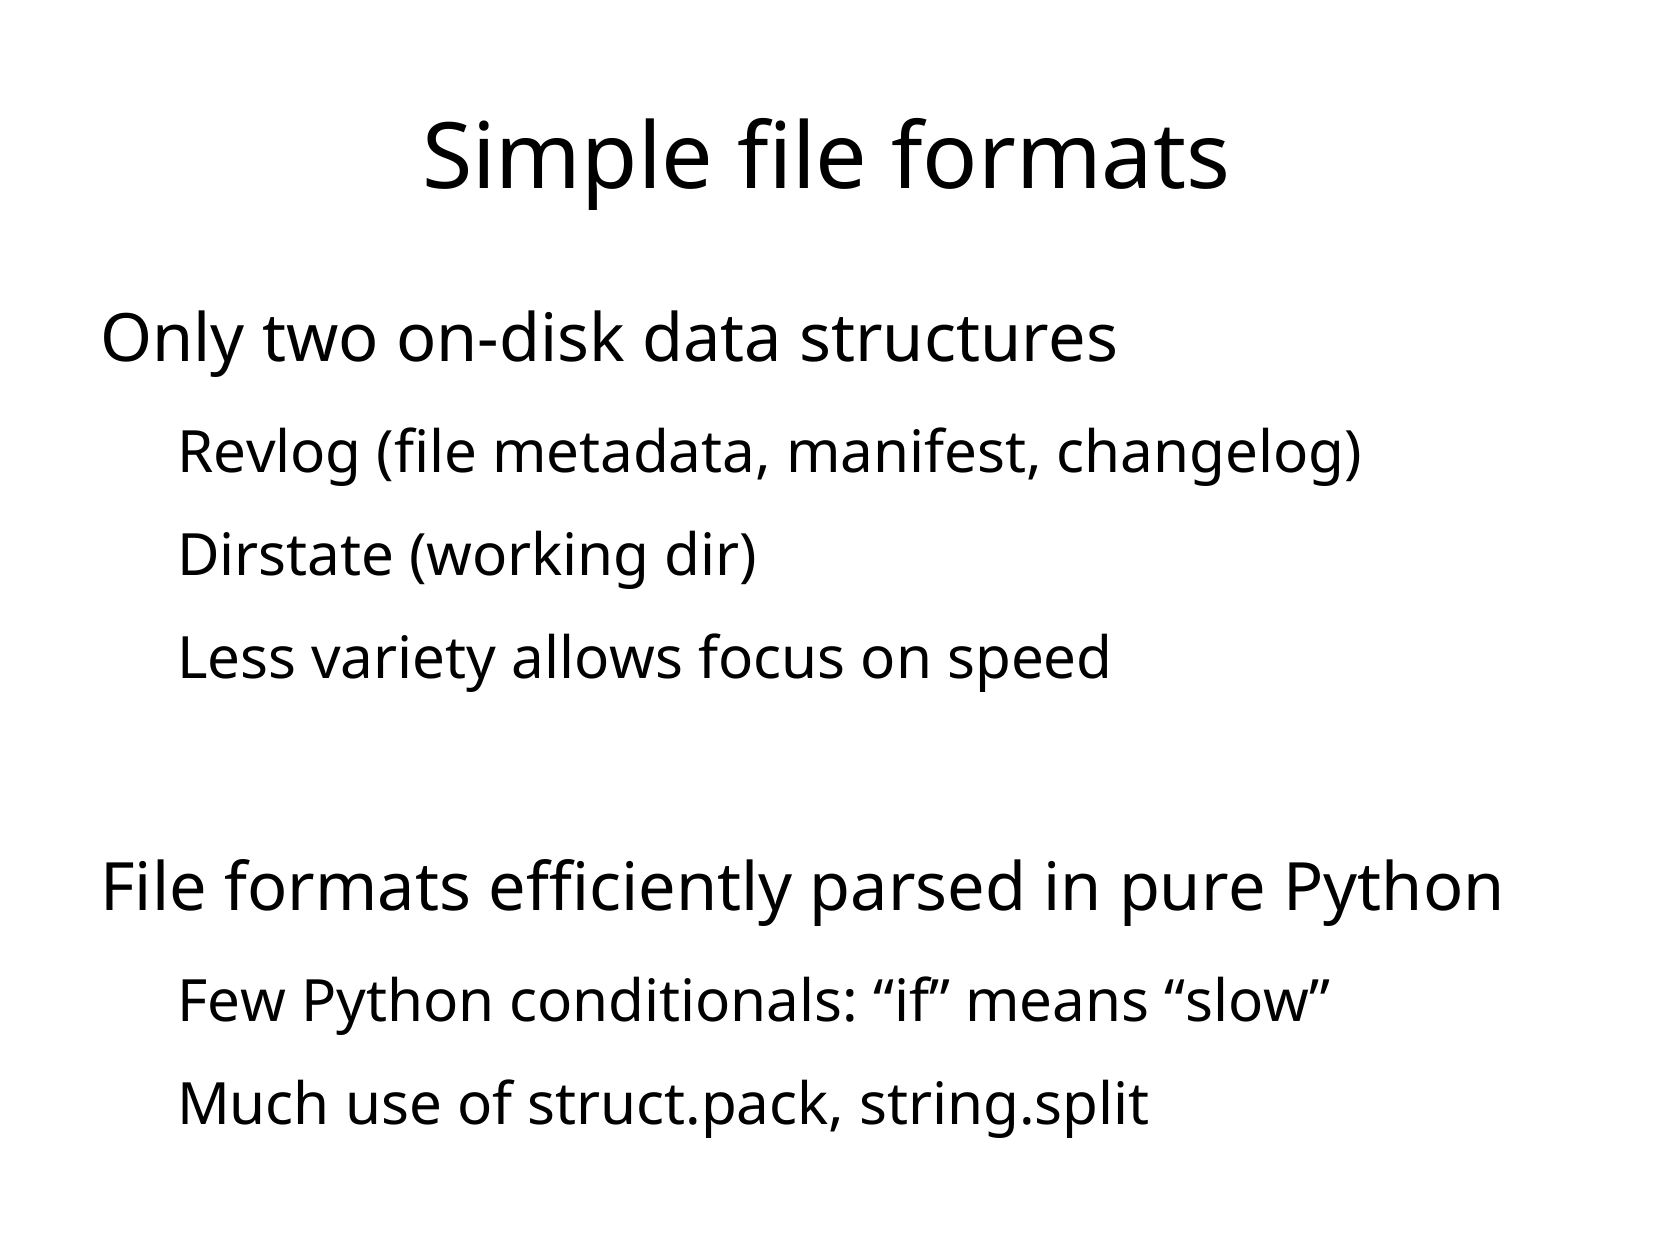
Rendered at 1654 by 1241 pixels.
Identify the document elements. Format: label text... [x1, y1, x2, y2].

title Simple file formats [82, 49, 1571, 257]
list Only two on-disk data structures Revlog (file metadata, manifest, changelog) Dirstate (working dir) Less variety allows focus on speed File formats efficiently parsed in pure Python Few Python conditionals: “if” means “slow” Much use of struct.pack, string.split [82, 290, 1571, 1109]
